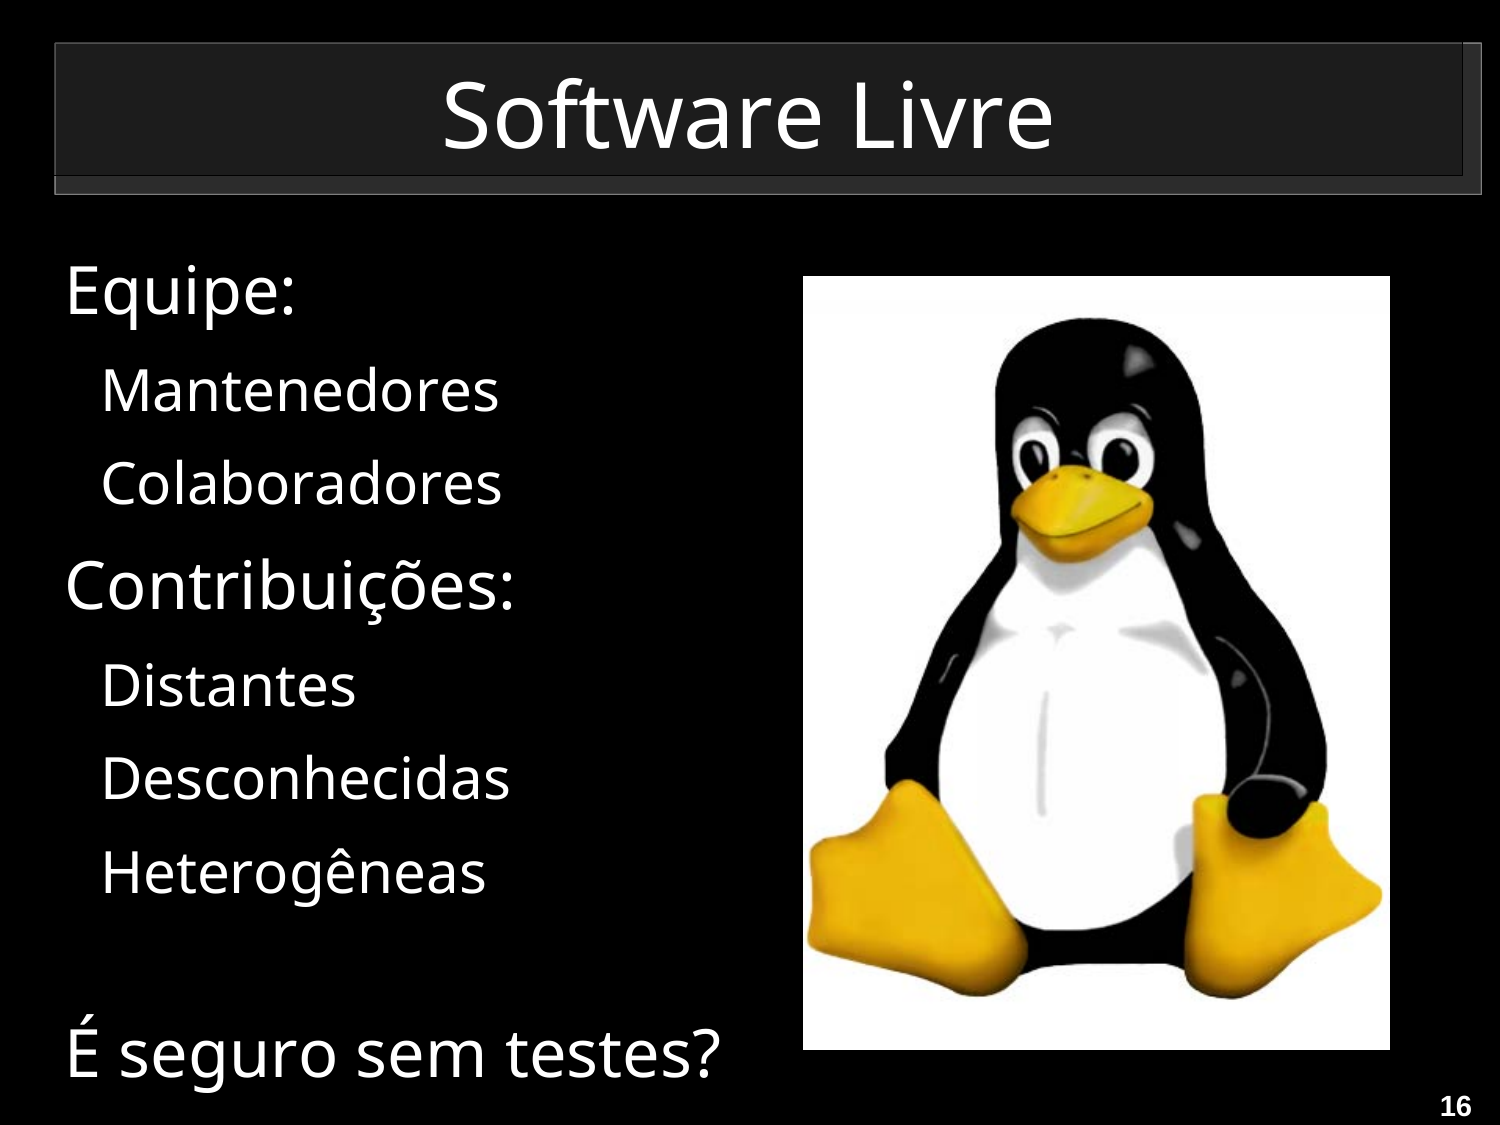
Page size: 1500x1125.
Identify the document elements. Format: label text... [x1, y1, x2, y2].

title Software Livre [29, 38, 1470, 188]
list Equipe: Mantenedores Colaboradores Contribuições: Distantes Desconhecidas Heterogêneas É seguro sem testes? [29, 243, 1470, 1080]
picture [803, 276, 1390, 1051]
